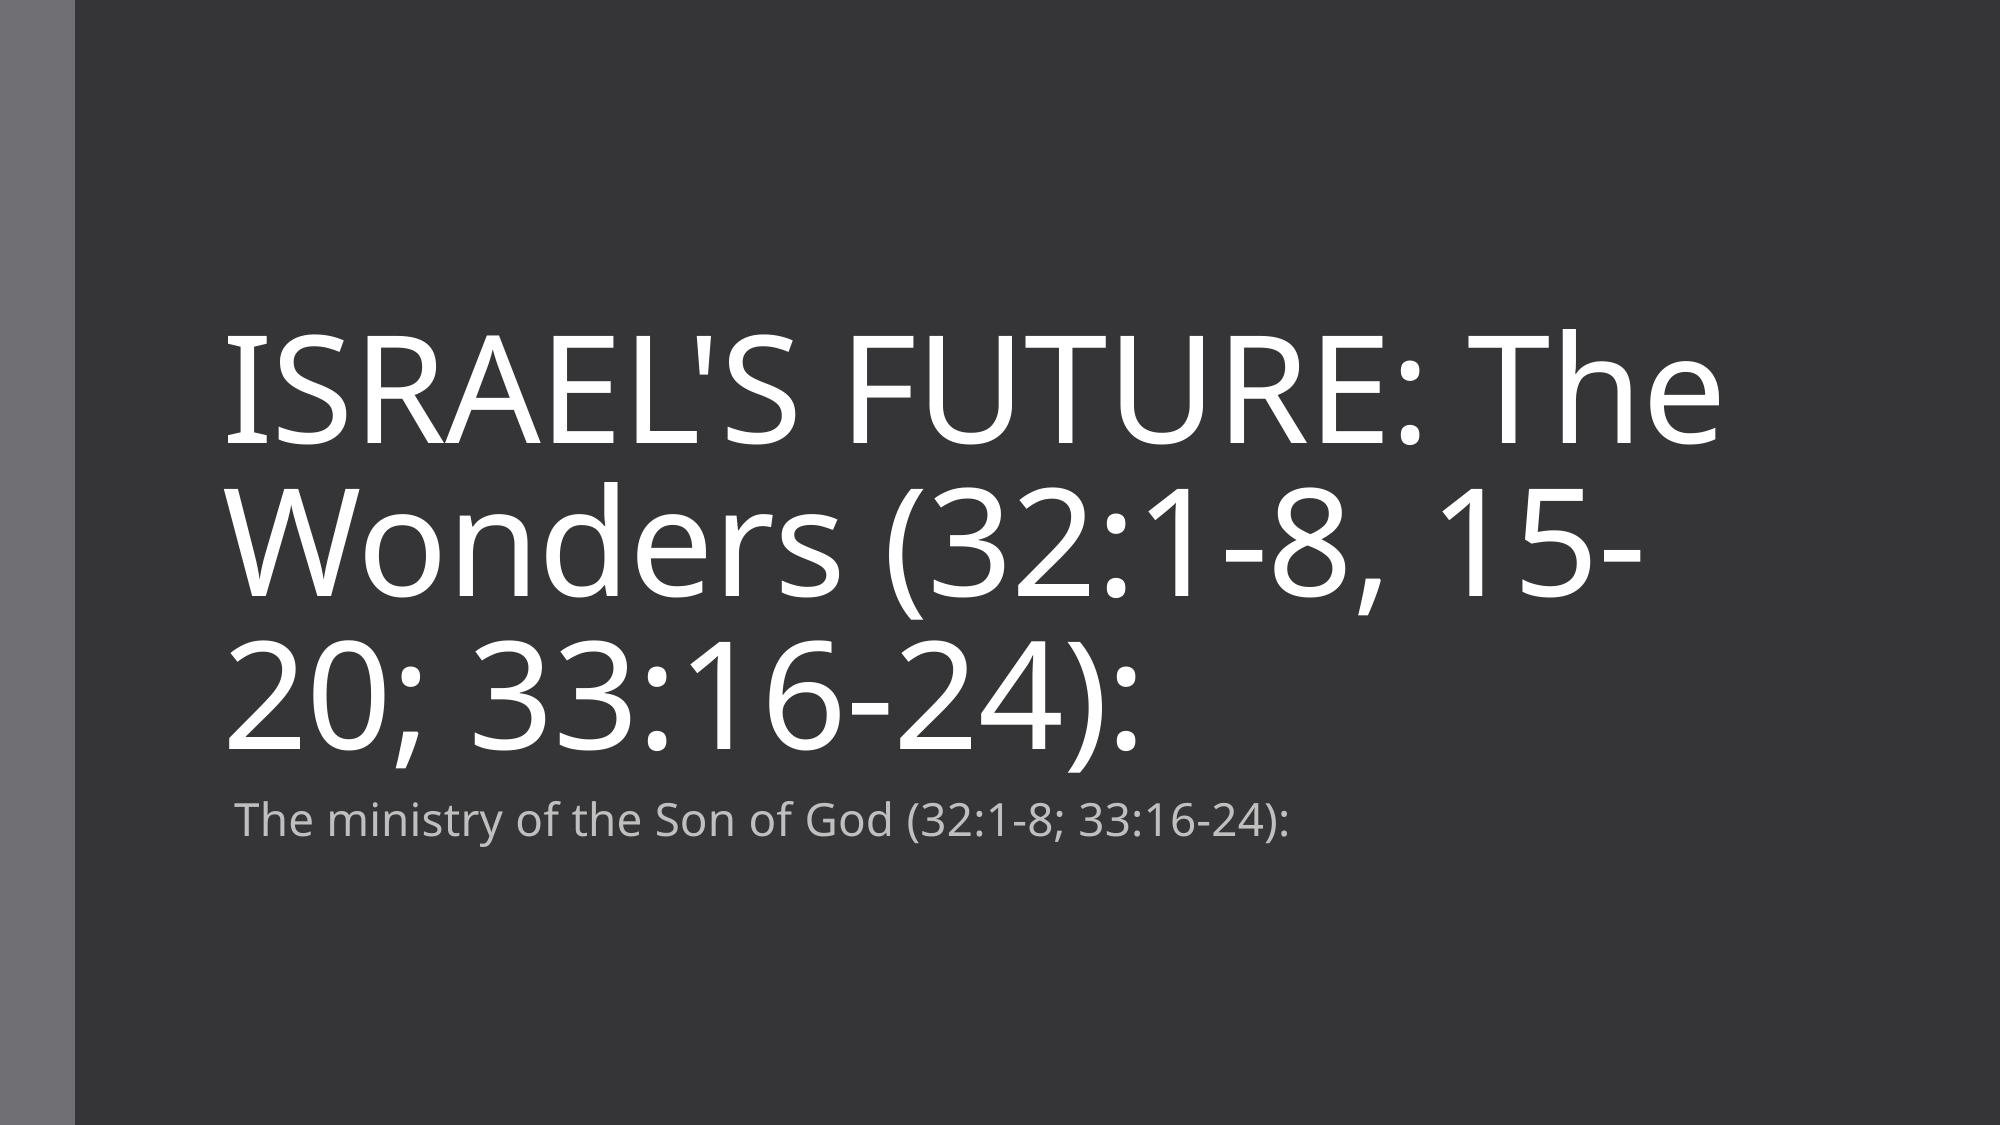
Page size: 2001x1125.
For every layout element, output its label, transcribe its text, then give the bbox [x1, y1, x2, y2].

title ISRAEL'S FUTURE: The Wonders (32:1-8, 15-20; 33:16-24): [206, 124, 1752, 787]
subtitle The ministry of the Son of God (32:1-8; 33:16-24): [206, 787, 1752, 1066]
